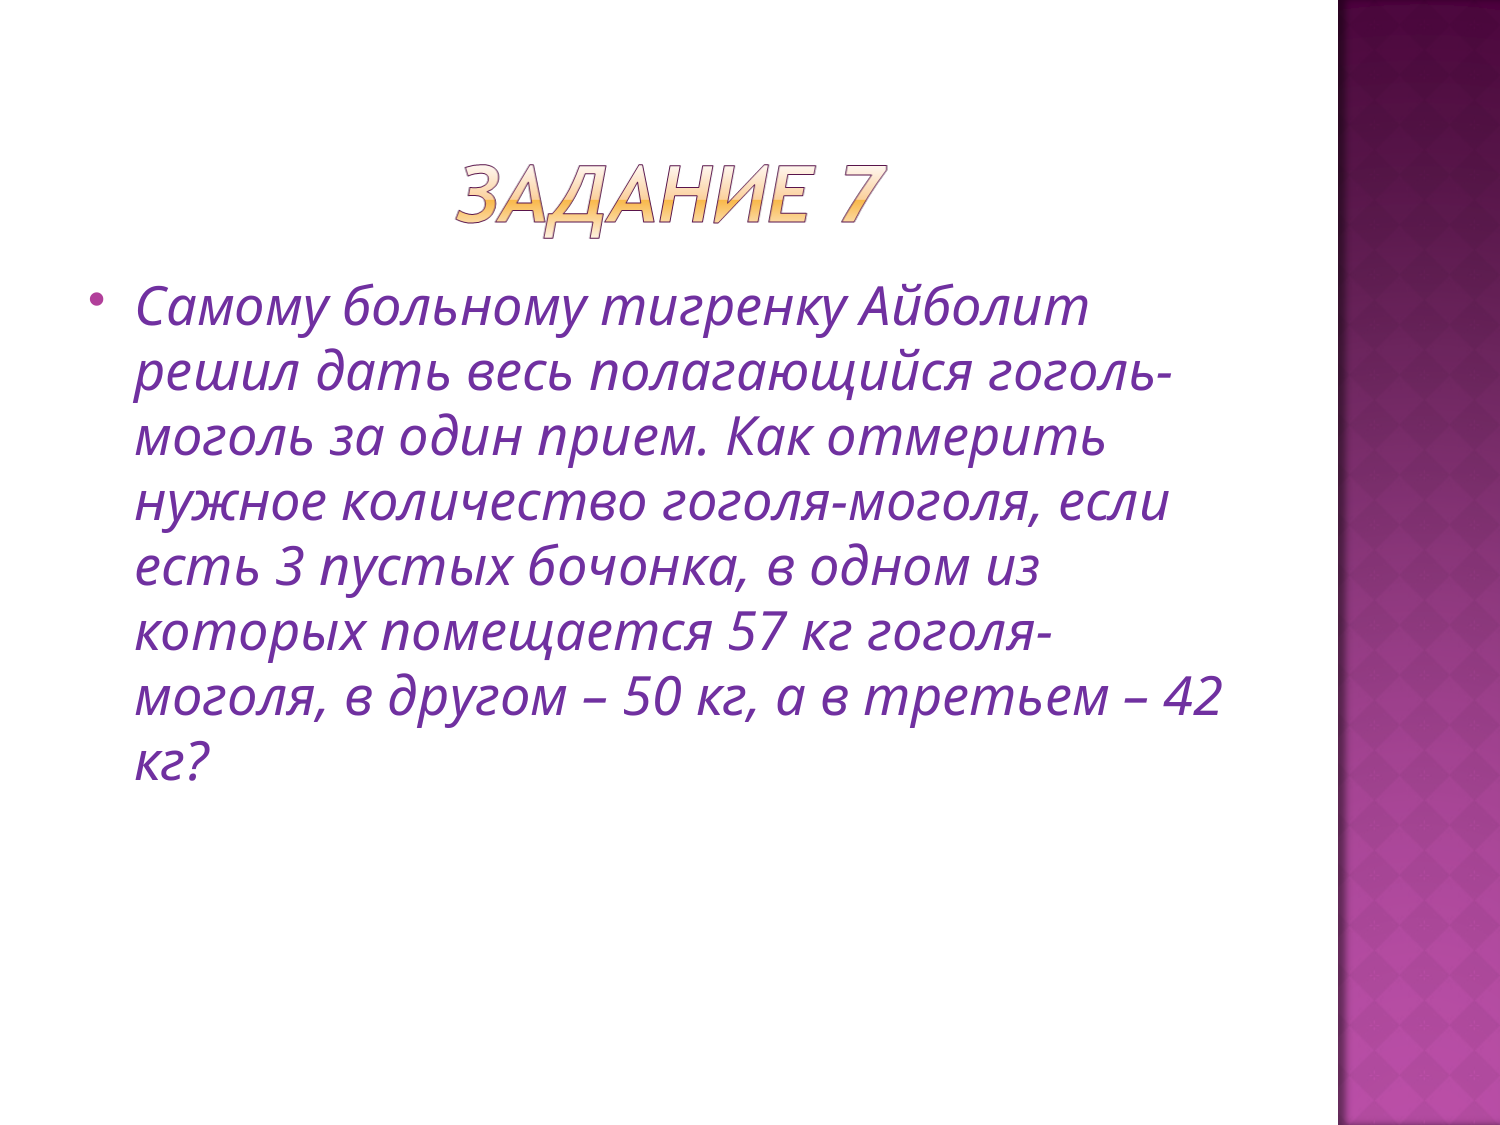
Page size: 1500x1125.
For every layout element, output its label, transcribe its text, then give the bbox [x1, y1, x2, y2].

picture [73, 52, 1265, 241]
text_box Самому больному тигренку Айболит решил дать весь полагающийся гоголь-моголь за один прием. Как отмерить нужное количество гоголя-моголя, если есть 3 пустых бочонка, в одном из которых помещается 57 кг гоголя-моголя, в другом – 50 кг, а в третьем – 42 кг? [75, 263, 1263, 1060]
picture [1337, 0, 1500, 1125]
